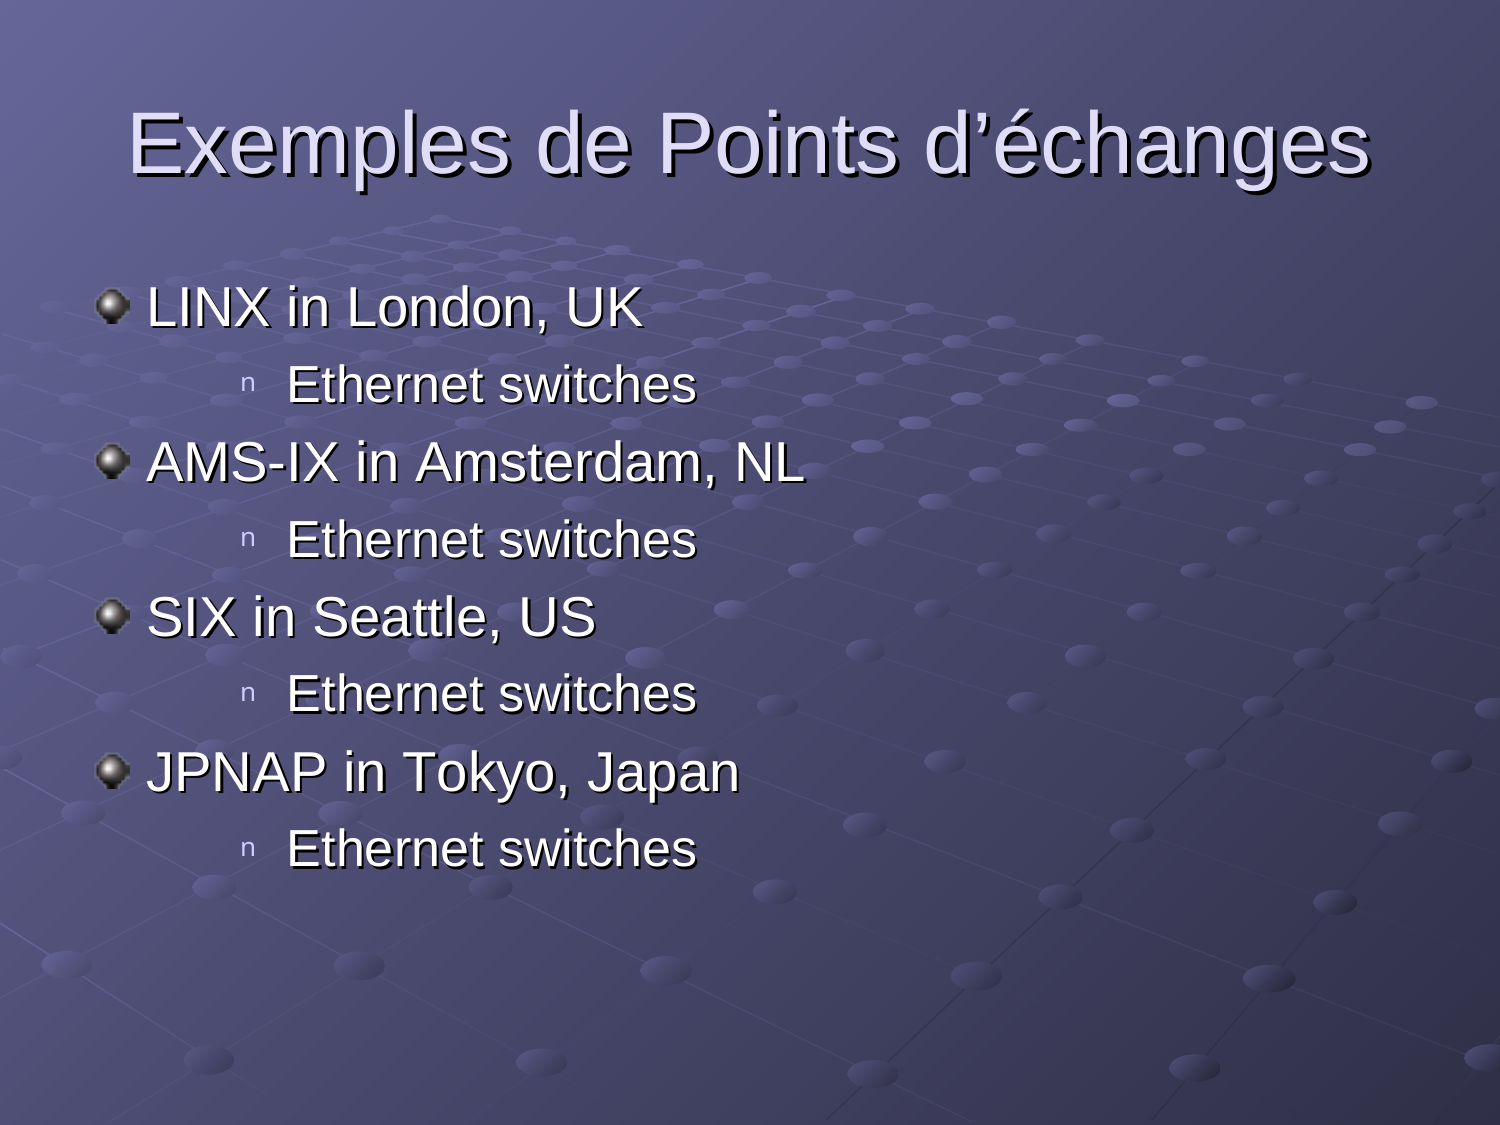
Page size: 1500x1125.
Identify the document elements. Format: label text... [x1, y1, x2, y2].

list LINX in London, UK Ethernet switches AMS-IX in Amsterdam, NL Ethernet switches SIX in Seattle, US Ethernet switches JPNAP in Tokyo, Japan Ethernet switches [75, 262, 1426, 1007]
title Exemples de Points d’échanges [75, 45, 1426, 233]
